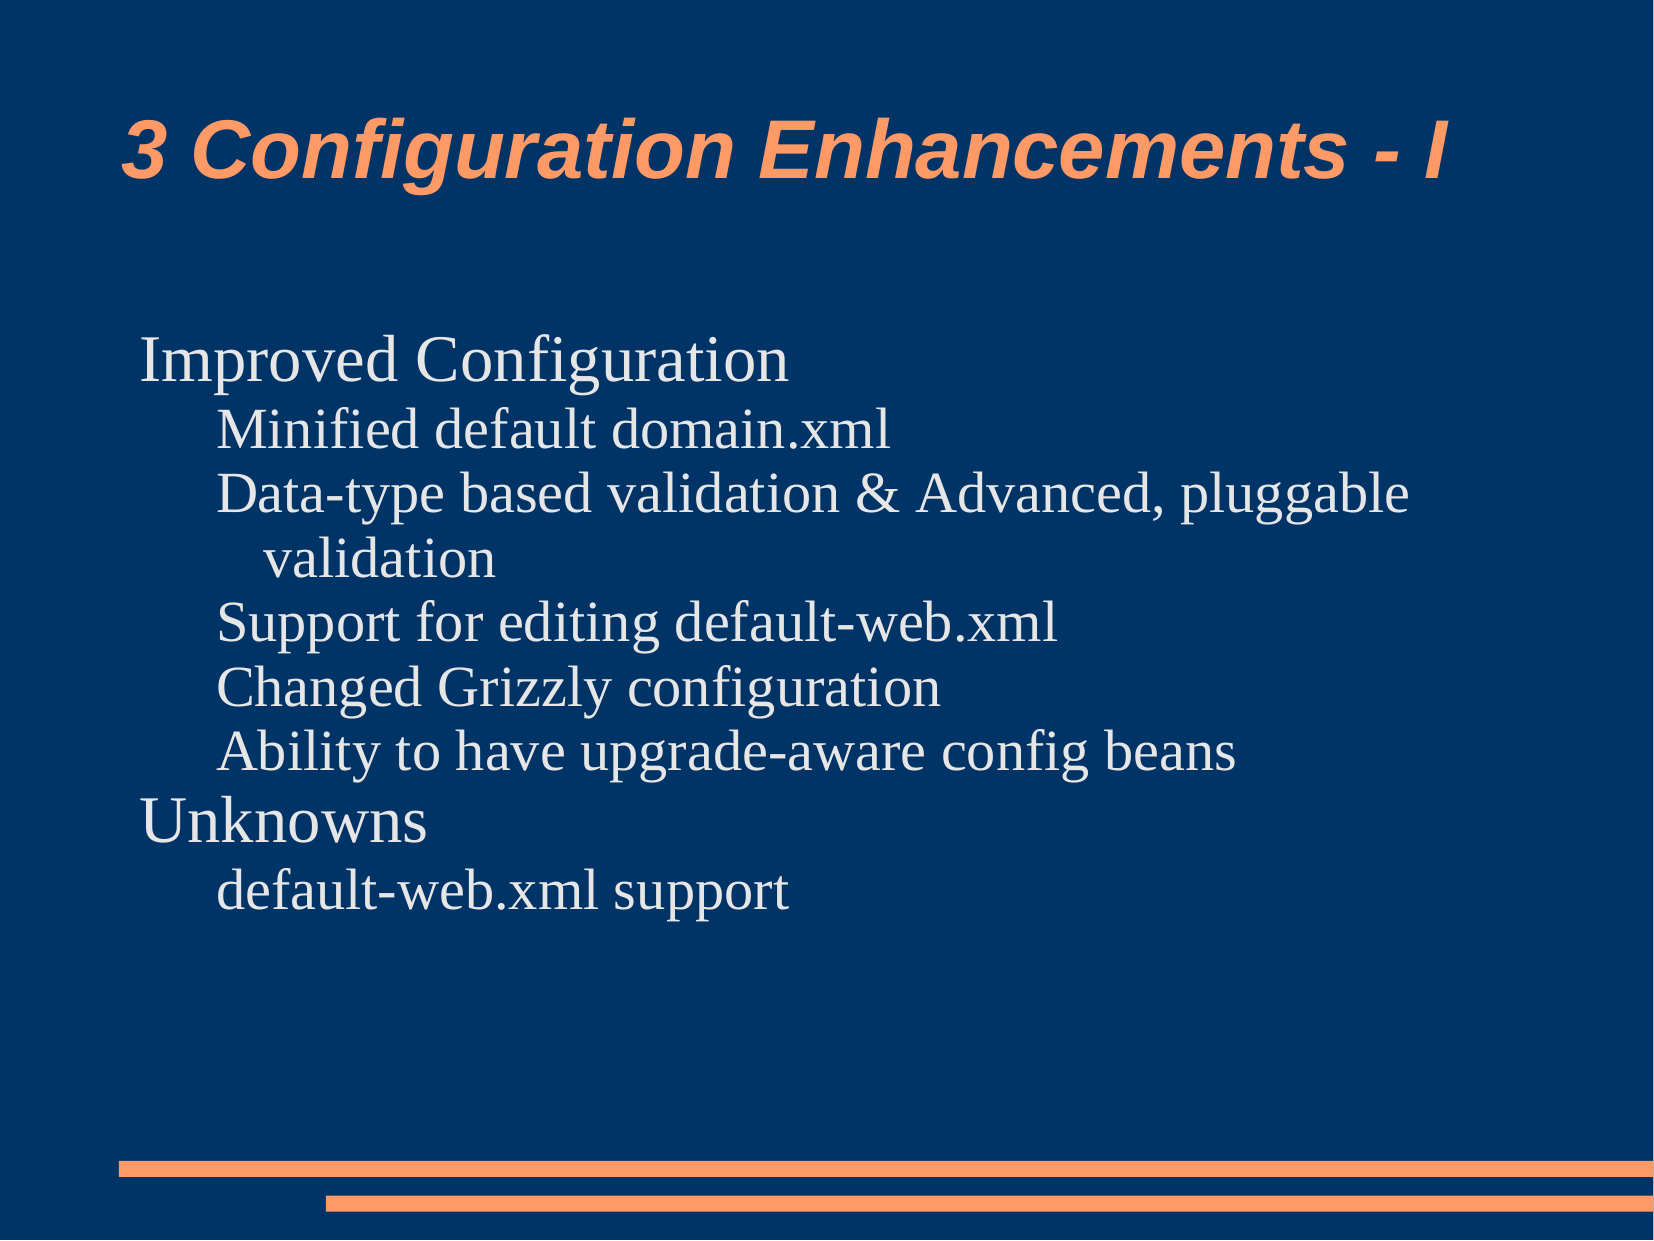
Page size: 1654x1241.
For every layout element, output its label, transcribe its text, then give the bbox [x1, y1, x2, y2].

list Improved Configuration Minified default domain.xml Data-type based validation & Advanced, pluggable validation Support for editing default-web.xml Changed Grizzly configuration Ability to have upgrade-aware config beans Unknowns default-web.xml support [121, 322, 1561, 1133]
title 3 Configuration Enhancements - I [121, 46, 1534, 254]
